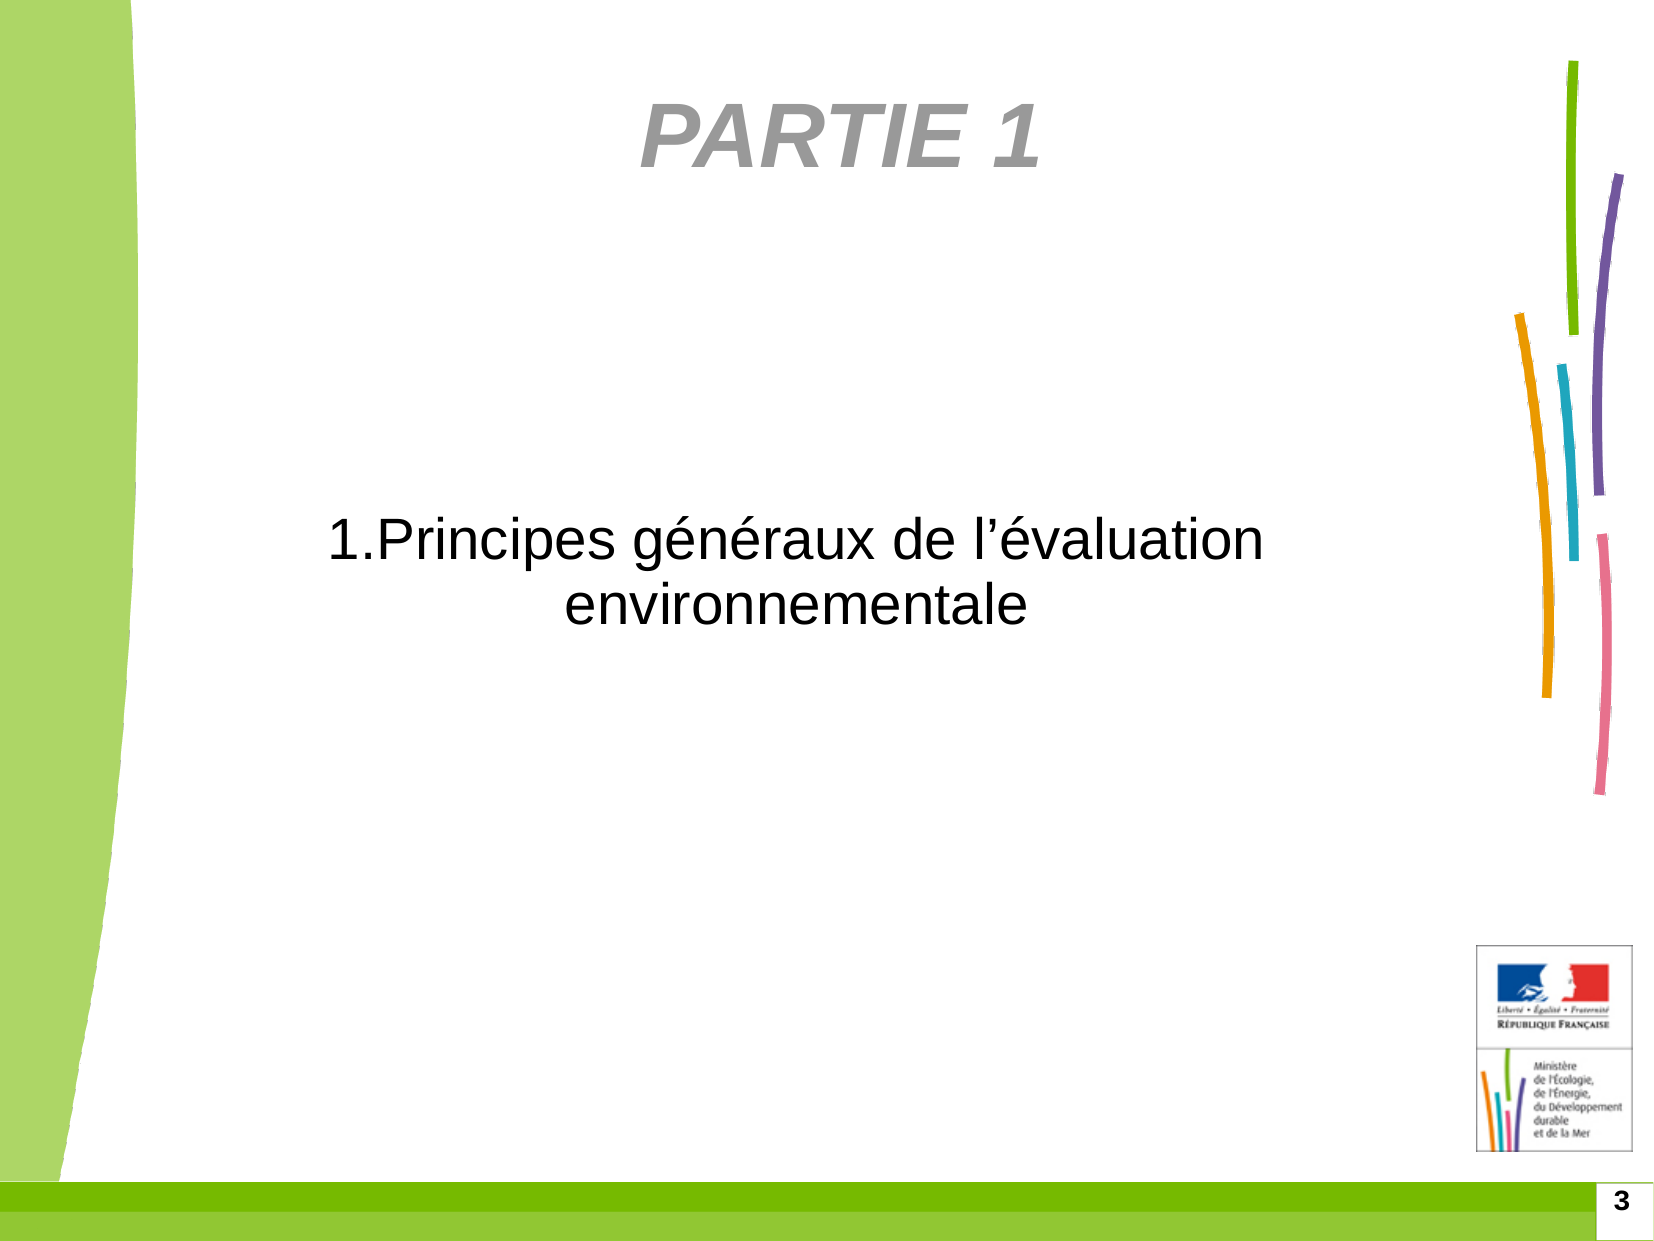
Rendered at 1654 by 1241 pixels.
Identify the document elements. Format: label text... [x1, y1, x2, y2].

picture [0, 0, 1654, 1241]
title PARTIE 1 [236, 69, 1447, 203]
list 1.Principes généraux de l’évaluation environnementale [236, 236, 1359, 956]
